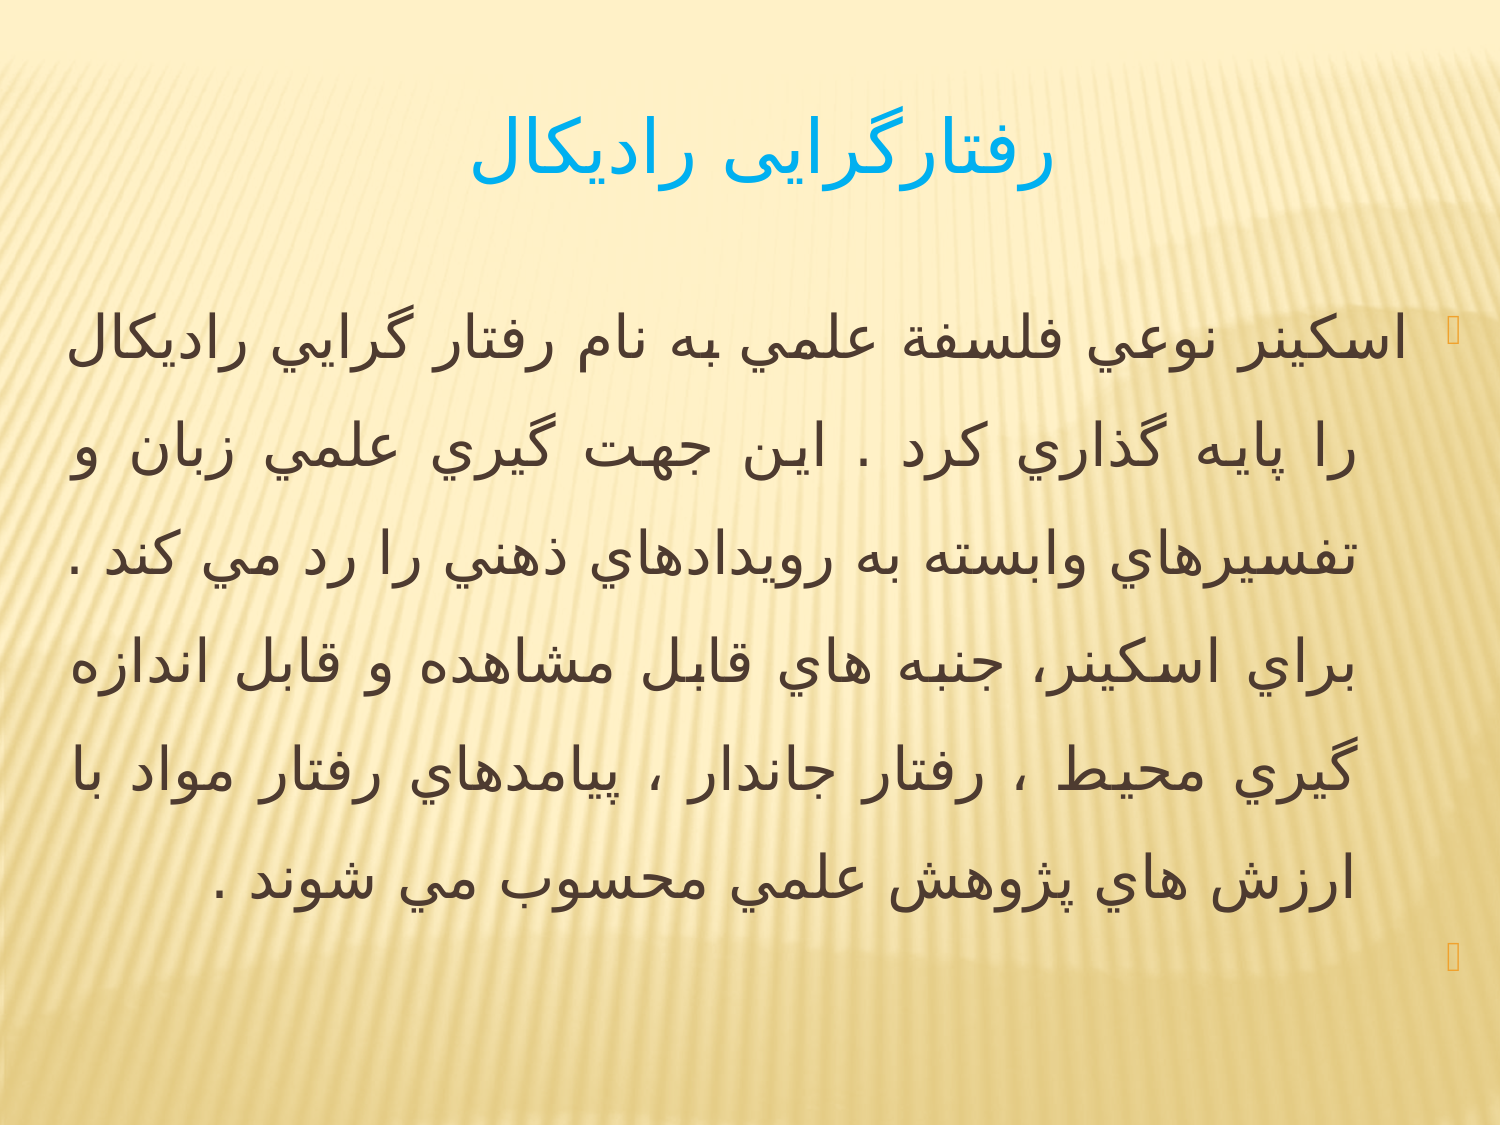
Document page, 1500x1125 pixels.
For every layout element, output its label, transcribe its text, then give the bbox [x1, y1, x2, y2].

list اسكينر نوعي فلسفة علمي به نام رفتار گرايي راديكال را پايه گذاري كرد . اين جهت گيري علمي زبان و تفسيرهاي وابسته به رويدادهاي ذهني را رد مي كند . براي اسكينر، جنبه هاي قابل مشاهده و قابل اندازه گيري محيط ، رفتار جاندار ، پيامدهاي رفتار مواد با ارزش هاي پژوهش علمي محسوب مي شوند . [50, 254, 1476, 998]
title رفتارگرایی رادیکال [50, 75, 1476, 213]
